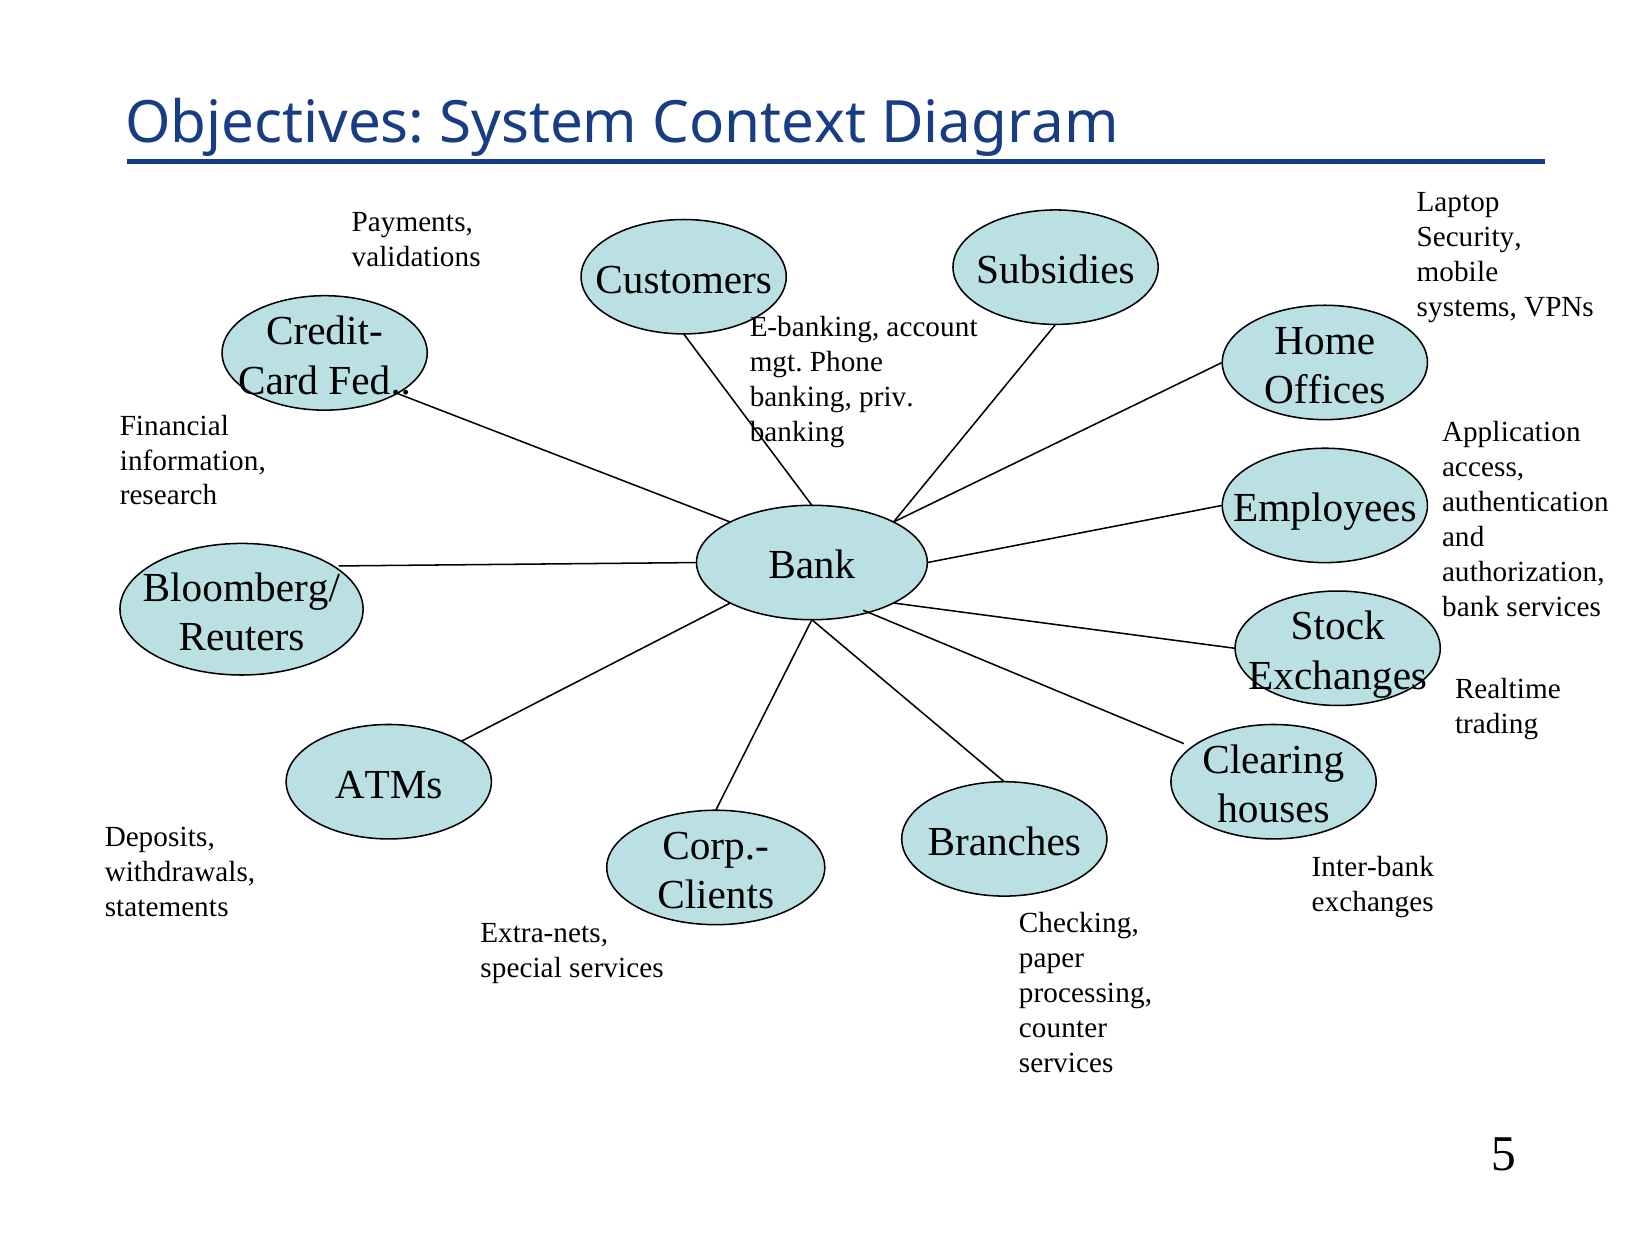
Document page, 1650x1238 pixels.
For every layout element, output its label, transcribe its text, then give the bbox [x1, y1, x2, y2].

text_box Financial information, research [104, 398, 324, 519]
text_box Branches [901, 781, 1107, 897]
text_box Deposits, withdrawals, statements [90, 809, 308, 931]
text_box Stock Exchanges [1235, 591, 1441, 706]
text_box Payments, validations [336, 194, 556, 281]
text_box Realtime trading [1440, 661, 1650, 747]
text_box Inter-bank exchanges [1296, 839, 1516, 926]
text_box Credit- Card Fed.. [222, 295, 428, 411]
text_box Home Offices [1222, 305, 1428, 420]
text_box Subsidies [952, 209, 1159, 325]
text_box Employees [1222, 448, 1427, 563]
text_box Checking, paper processing, counter services [1004, 895, 1223, 1087]
text_box Corp.- Clients [606, 810, 825, 925]
text_box Bank [696, 505, 928, 620]
text_box Customers [581, 219, 787, 334]
text_box Laptop Security, mobile systems, VPNs [1401, 174, 1621, 331]
text_box E-banking, account mgt. Phone banking, priv. banking [735, 299, 1005, 456]
text_box Clearing houses [1170, 724, 1377, 839]
text_box Bloomberg/ Reuters [119, 543, 364, 676]
title Objectives: System Context Diagram [125, 0, 1546, 155]
text_box Application access, authentication and authorization, bank services [1427, 404, 1646, 630]
text_box ATMs [286, 724, 492, 839]
text_box Extra-nets, special services [465, 905, 684, 991]
